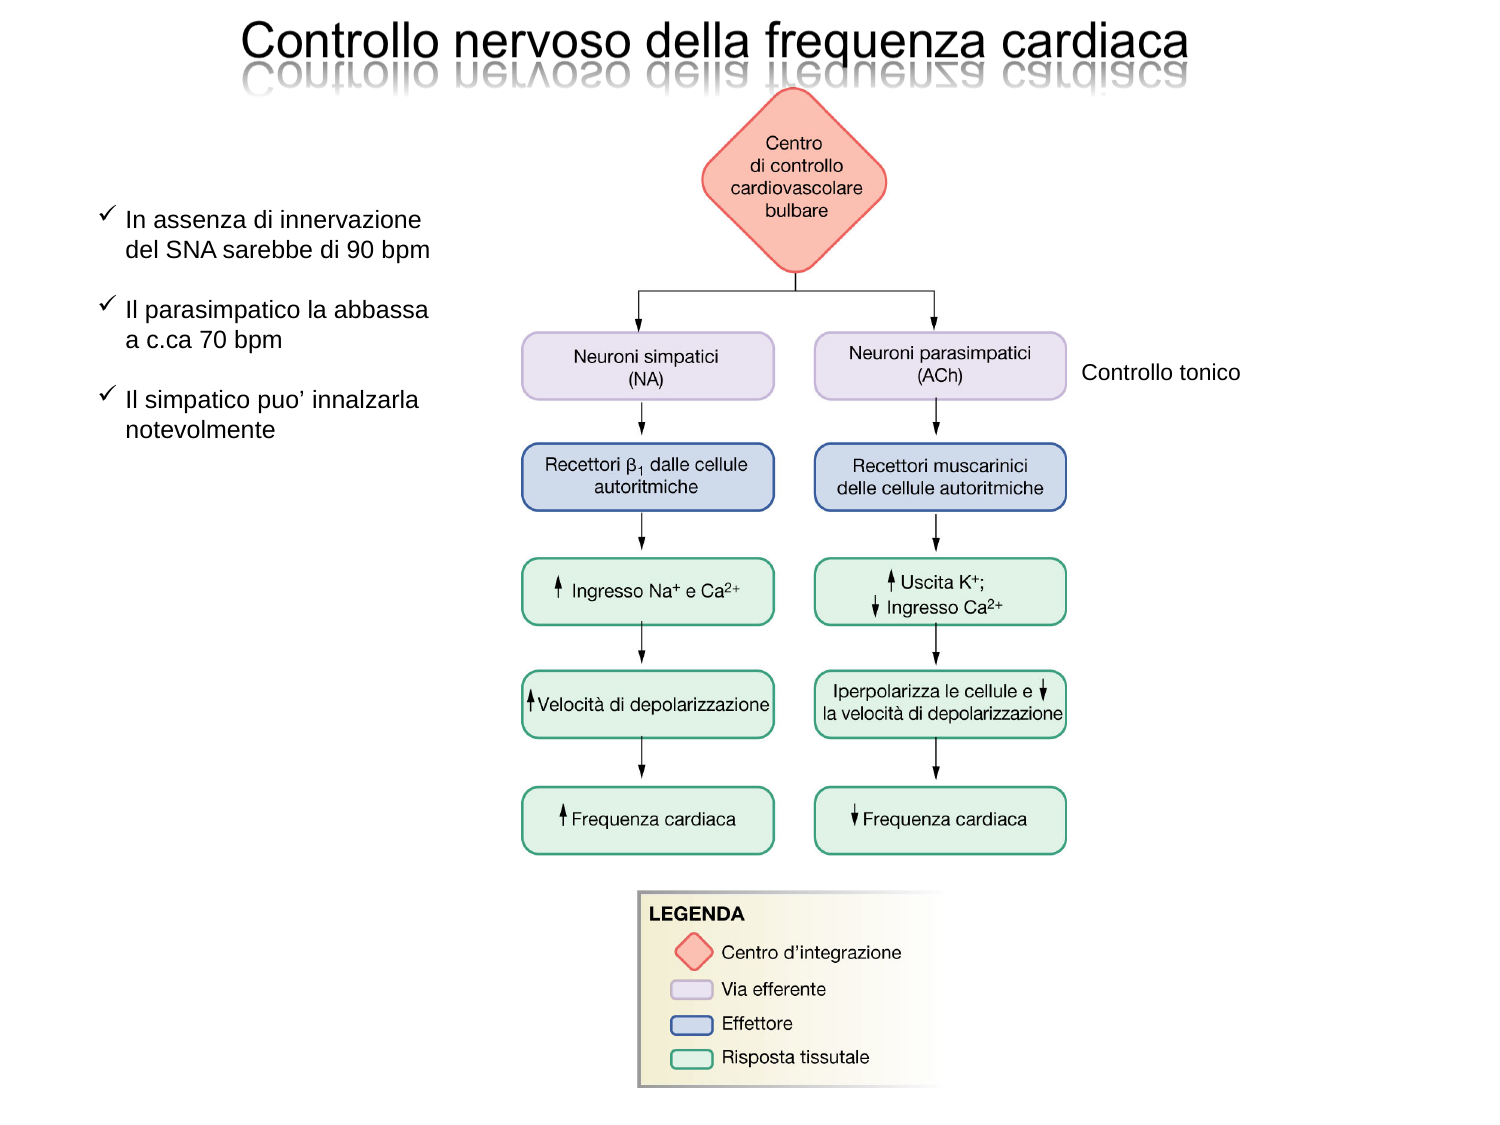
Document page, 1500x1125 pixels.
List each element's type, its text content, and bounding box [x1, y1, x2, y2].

text_box Controllo tonico [1058, 350, 1256, 393]
text_box In assenza di innervazione del SNA sarebbe di 90 bpm Il parasimpatico la abbassa a c.ca 70 bpm Il simpatico puo’ innalzarla notevolmente [82, 196, 449, 452]
picture [225, 0, 1213, 1088]
